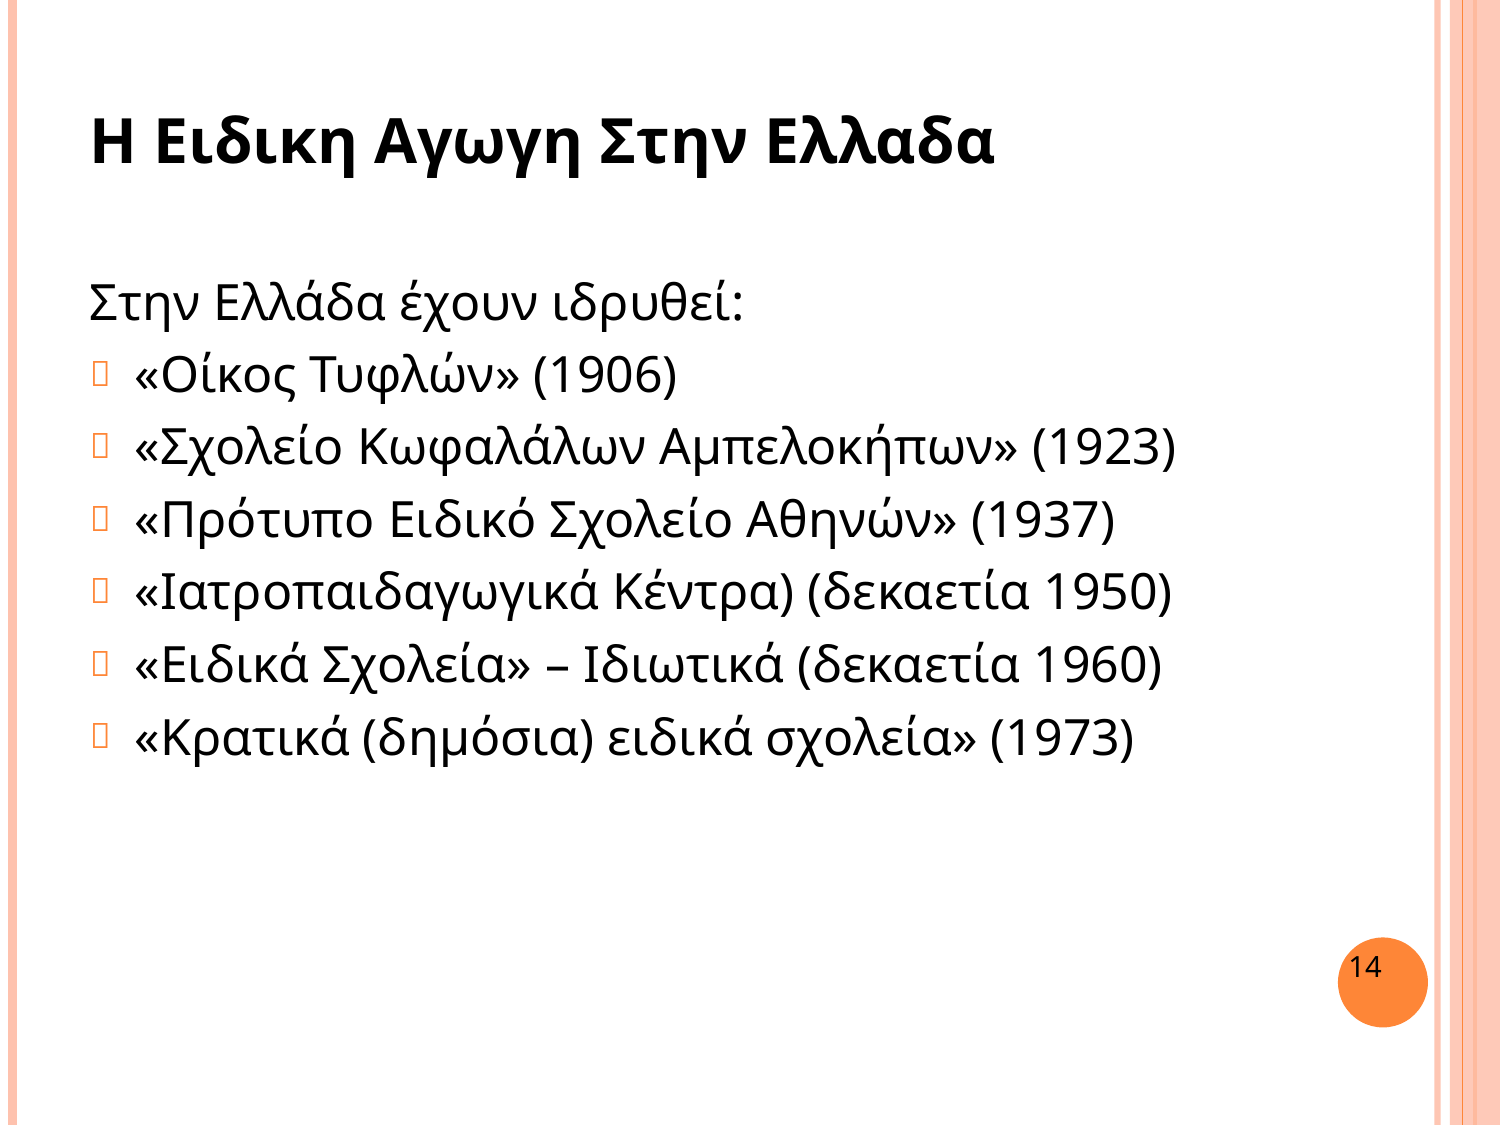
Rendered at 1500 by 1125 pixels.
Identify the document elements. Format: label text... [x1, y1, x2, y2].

title Η Ειδικη Αγωγη Στην Ελλαδα [75, 45, 1300, 233]
slide_number <αριθμός> [1333, 940, 1434, 1027]
list Στην Ελλάδα έχουν ιδρυθεί: «Οίκος Τυφλών» (1906) «Σχολείο Κωφαλάλων Αμπελοκήπων» (1923) «Πρότυπο Ειδικό Σχολείο Αθηνών» (1937) «Ιατροπαιδαγωγικά Κέντρα) (δεκαετία 1950) «Ειδικά Σχολεία» – Ιδιωτικά (δεκαετία 1960) «Κρατικά (δημόσια) ειδικά σχολεία» (1973) [75, 262, 1300, 1062]
